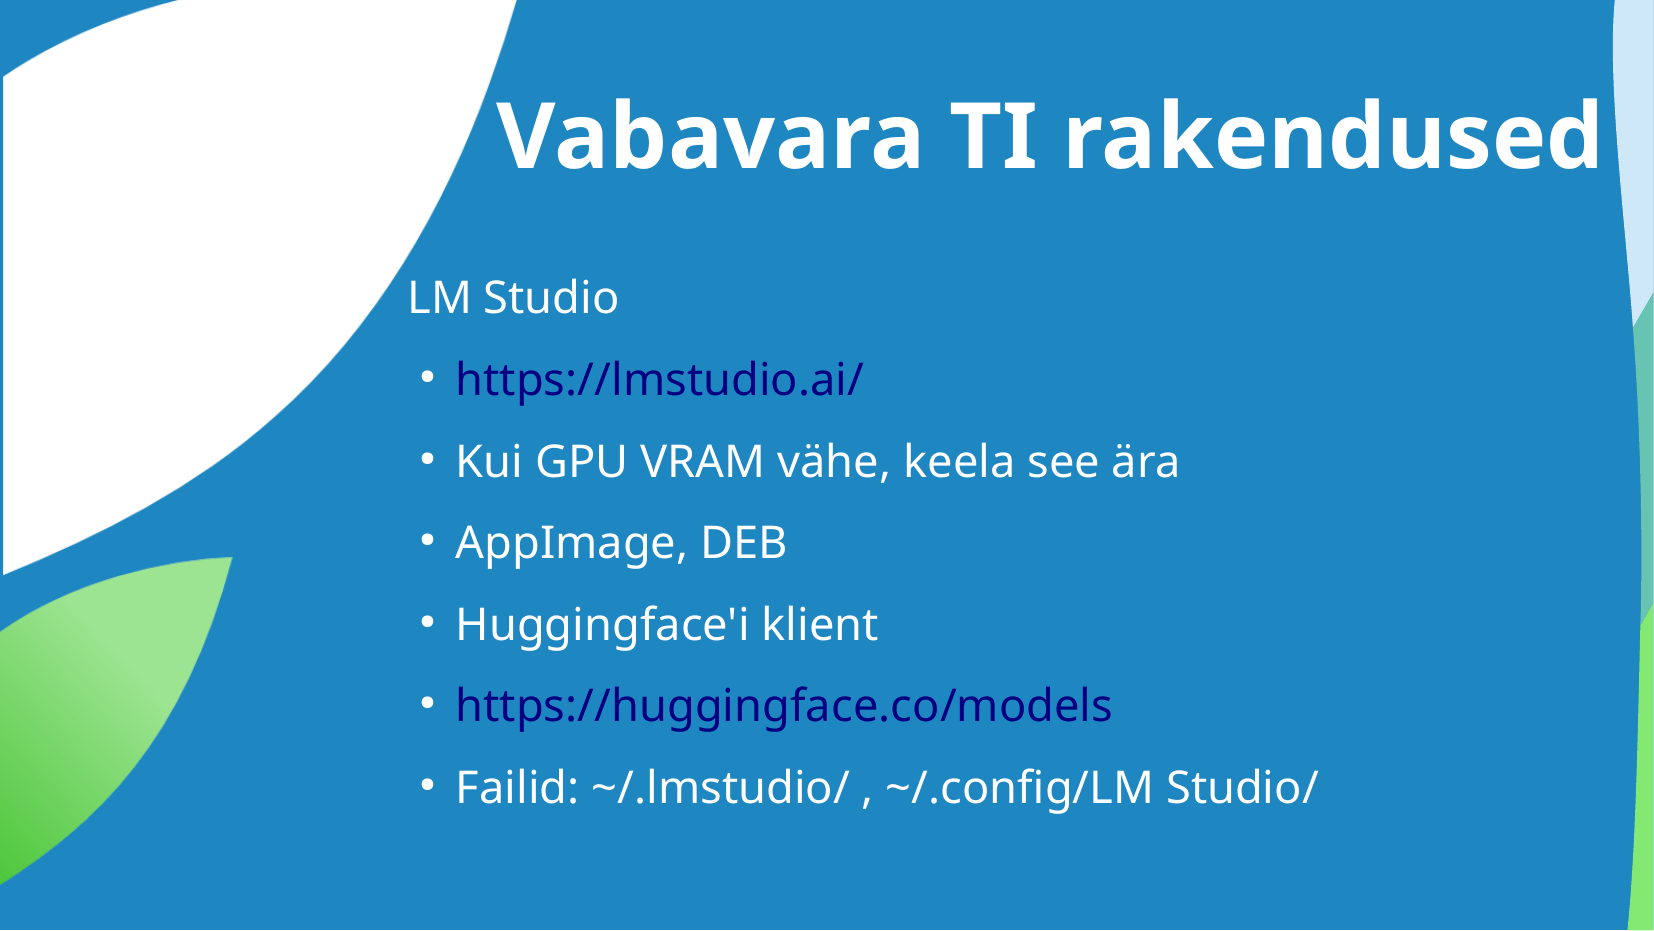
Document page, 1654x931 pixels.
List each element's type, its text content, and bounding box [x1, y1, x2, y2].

picture [0, 0, 517, 885]
title Vabavara TI rakendused [425, 59, 1654, 207]
list LM Studio https://lmstudio.ai/ Kui GPU VRAM vähe, keela see ära AppImage, DEB Huggingface'i klient https://huggingface.co/models Failid: ~/.lmstudio/ , ~/.config/LM Studio/ [407, 265, 1654, 827]
